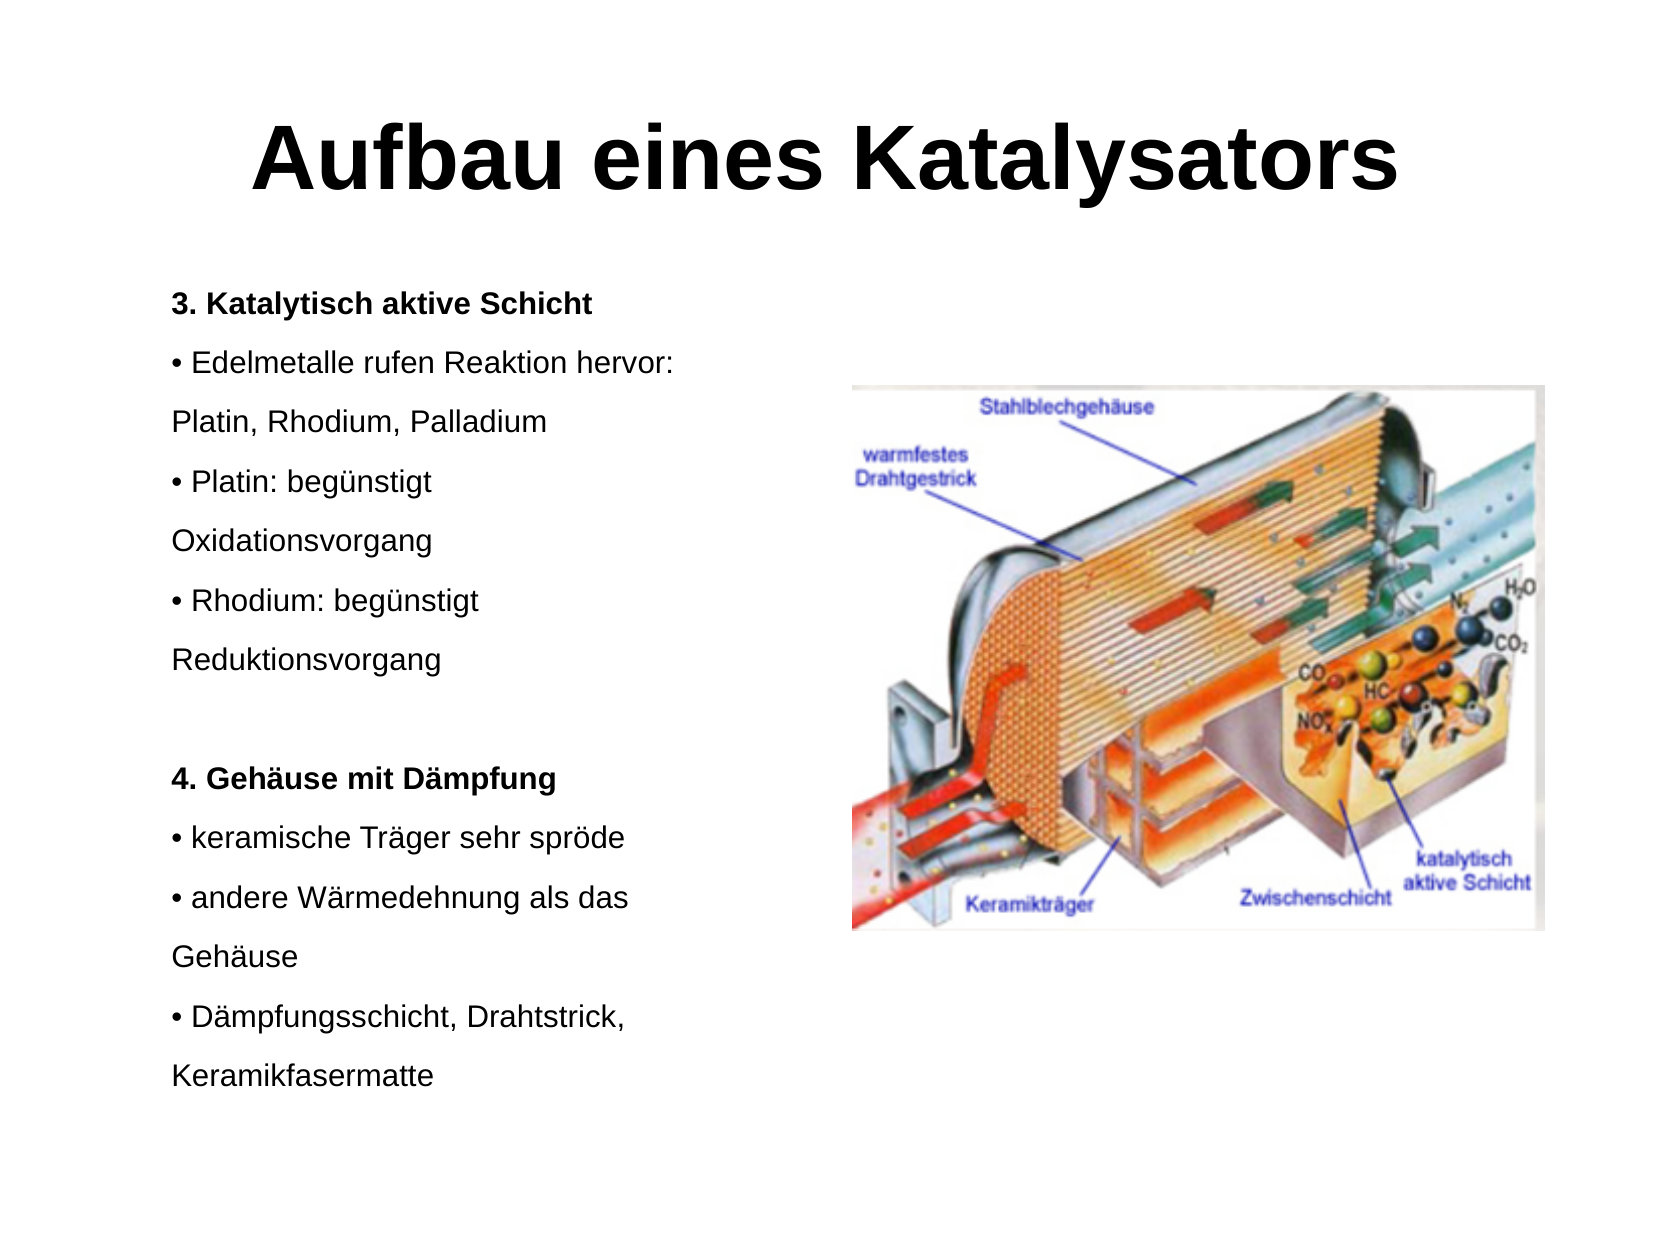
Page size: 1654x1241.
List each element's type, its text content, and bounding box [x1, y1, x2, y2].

title Aufbau eines Katalysators [82, 49, 1571, 257]
list 3. Katalytisch aktive Schicht • Edelmetalle rufen Reaktion hervor: Platin, Rhodium, Palladium • Platin: begünstigt Oxidationsvorgang • Rhodium: begünstigt Reduktionsvorgang 4. Gehäuse mit Dämpfung • keramische Träger sehr spröde • andere Wärmedehnung als das Gehäuse • Dämpfungsschicht, Drahtstrick, Keramikfasermatte [82, 290, 1571, 1109]
picture [852, 385, 1545, 931]
